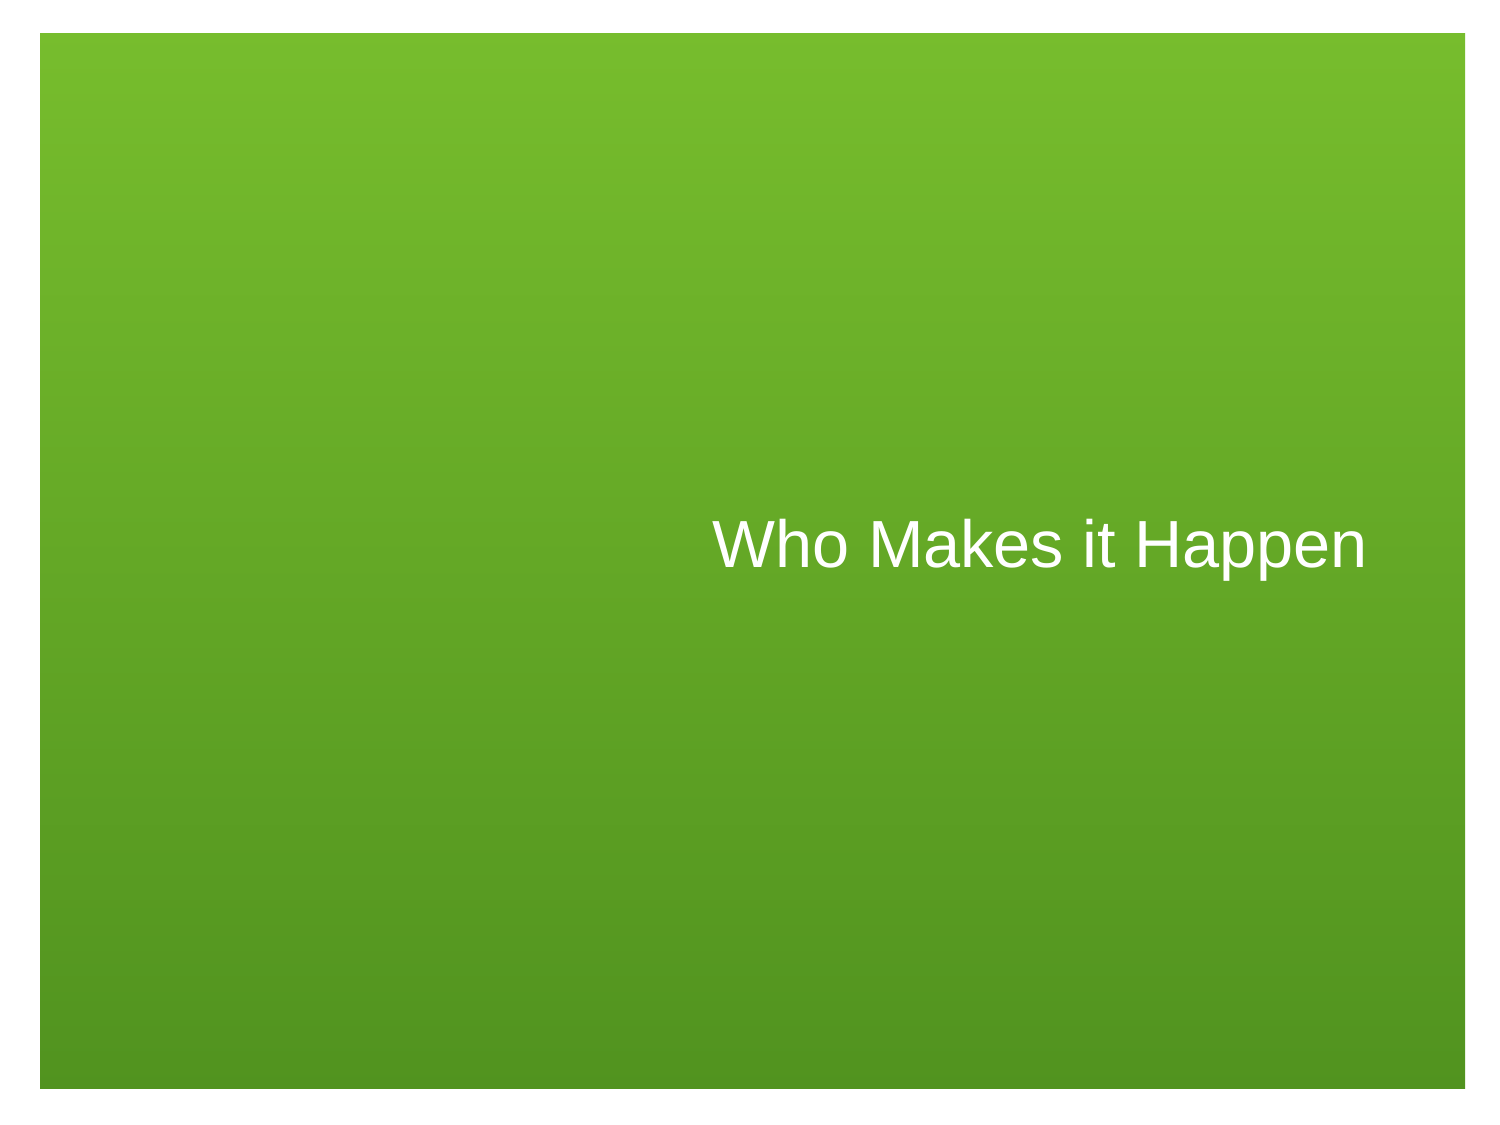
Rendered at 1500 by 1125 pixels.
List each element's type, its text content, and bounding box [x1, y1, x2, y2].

title Who Makes it Happen [135, 450, 1369, 638]
